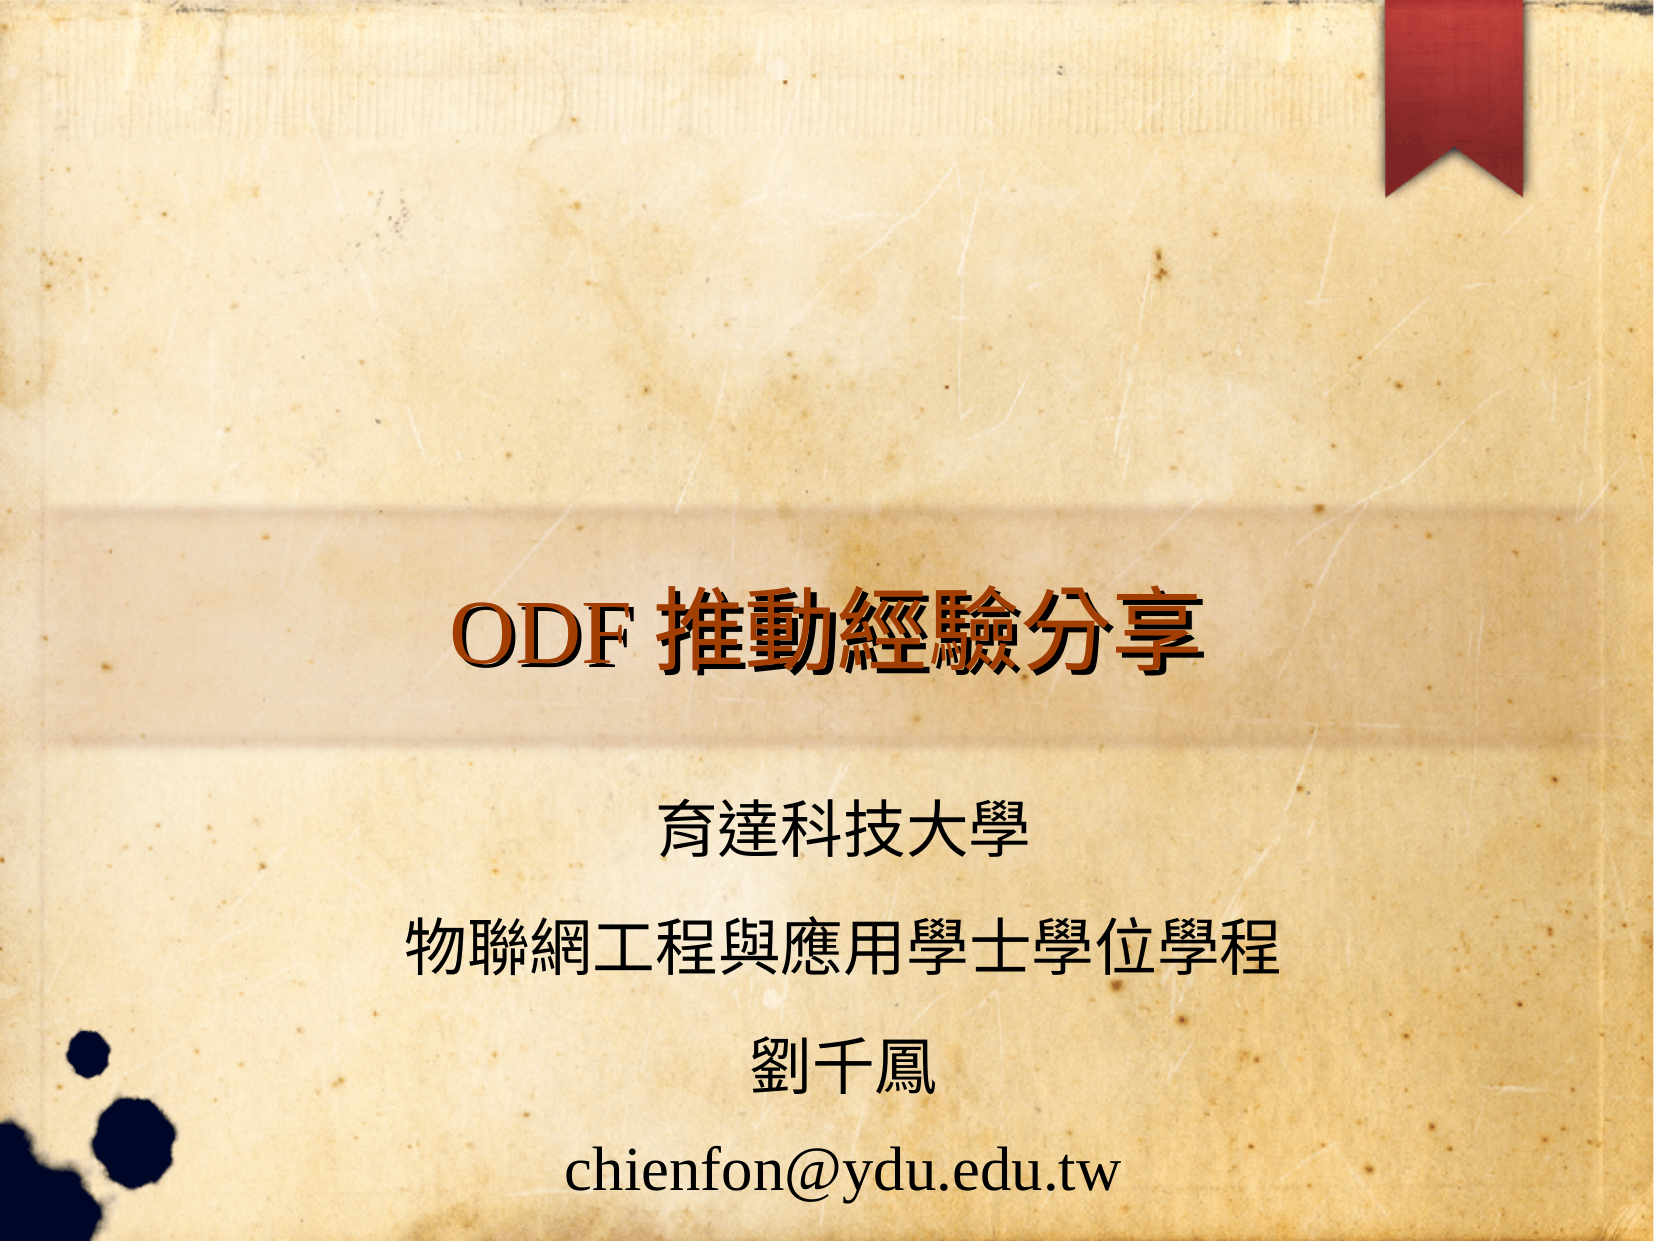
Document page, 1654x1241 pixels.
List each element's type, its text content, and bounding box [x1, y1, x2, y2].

title ODF推動經驗分享 [82, 519, 1571, 727]
list 育達科技大學 物聯網工程與應用學士學位學程 劉千鳳 chienfon@ydu.edu.tw [82, 779, 1538, 1205]
picture [0, 0, 1654, 1241]
